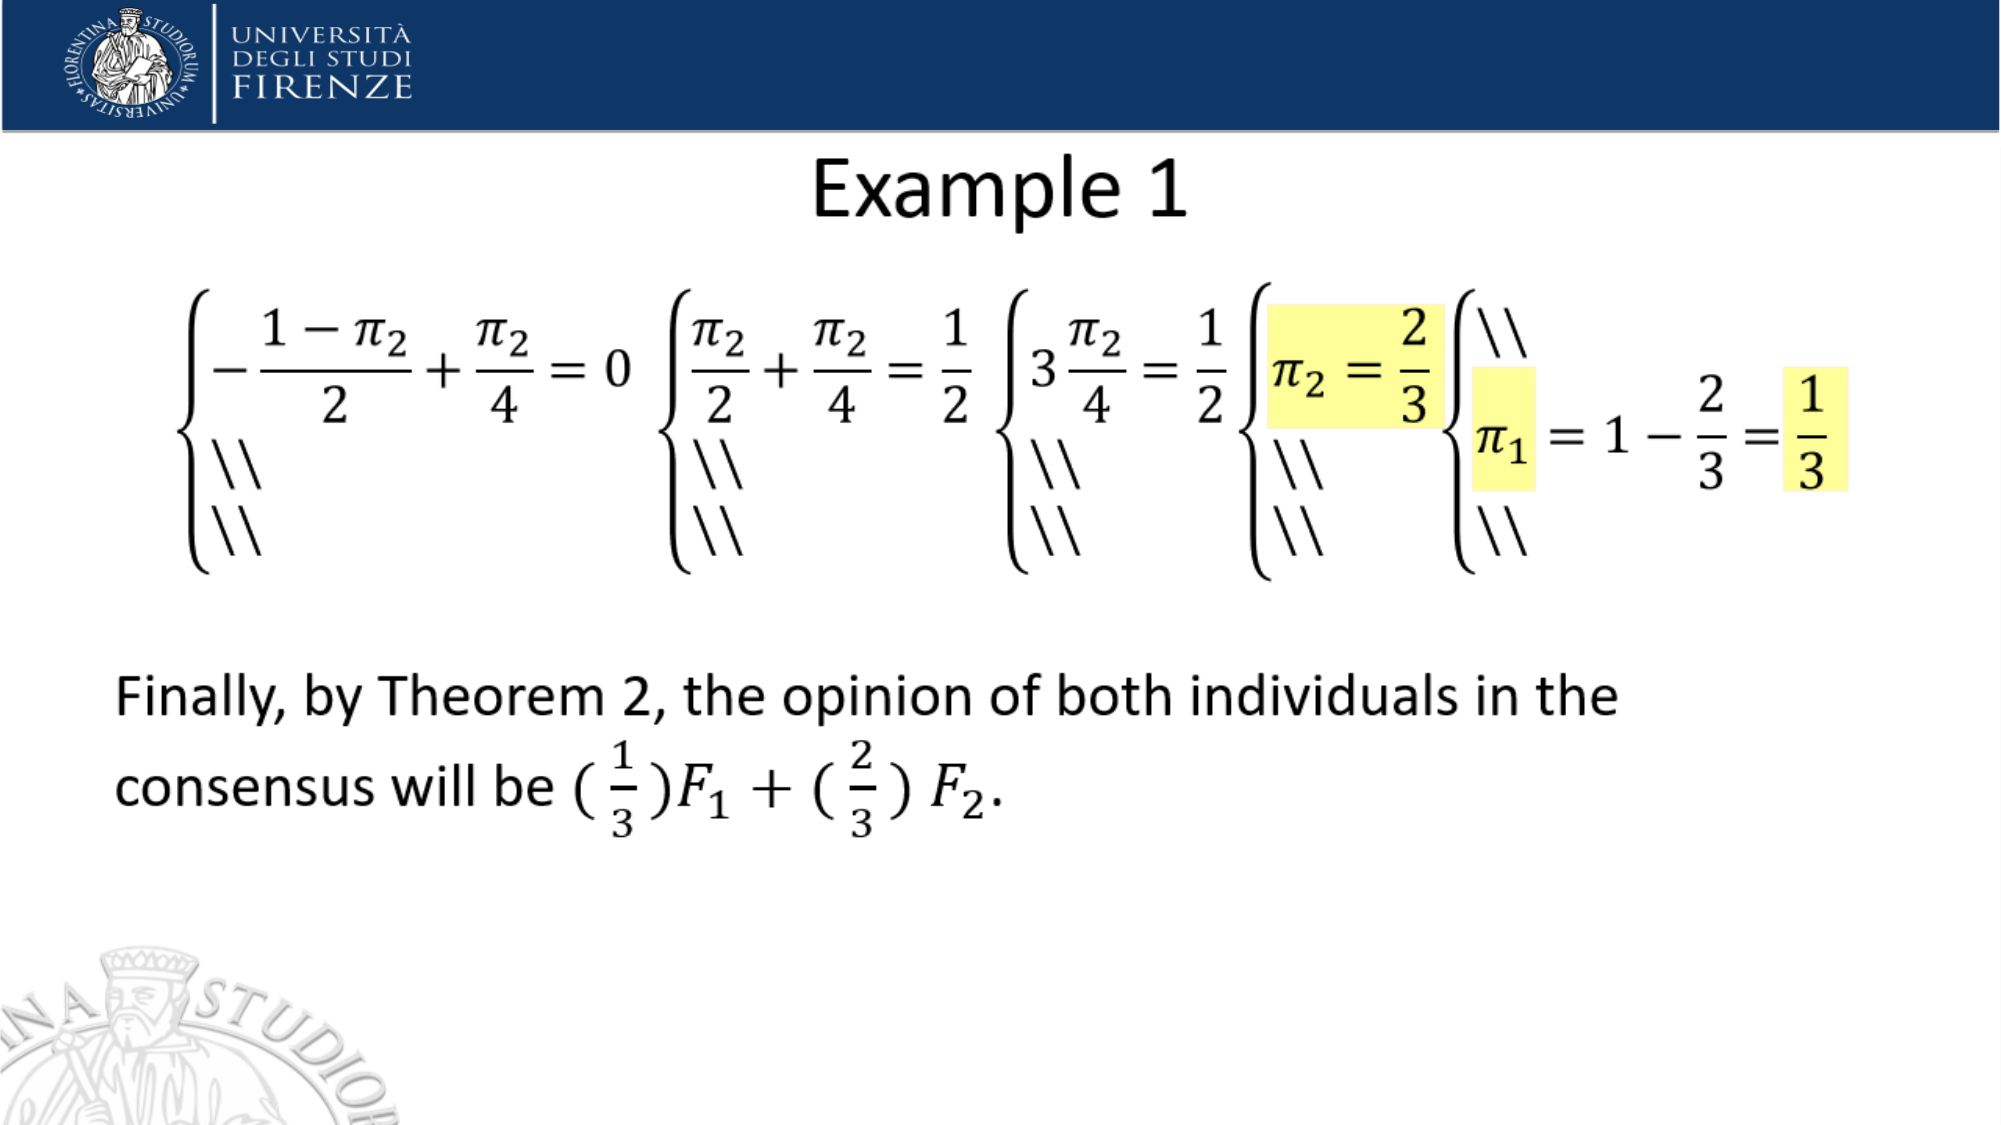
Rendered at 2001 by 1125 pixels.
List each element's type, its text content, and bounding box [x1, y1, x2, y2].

picture [0, 147, 2000, 1125]
title Example 1 [99, 87, 1900, 147]
